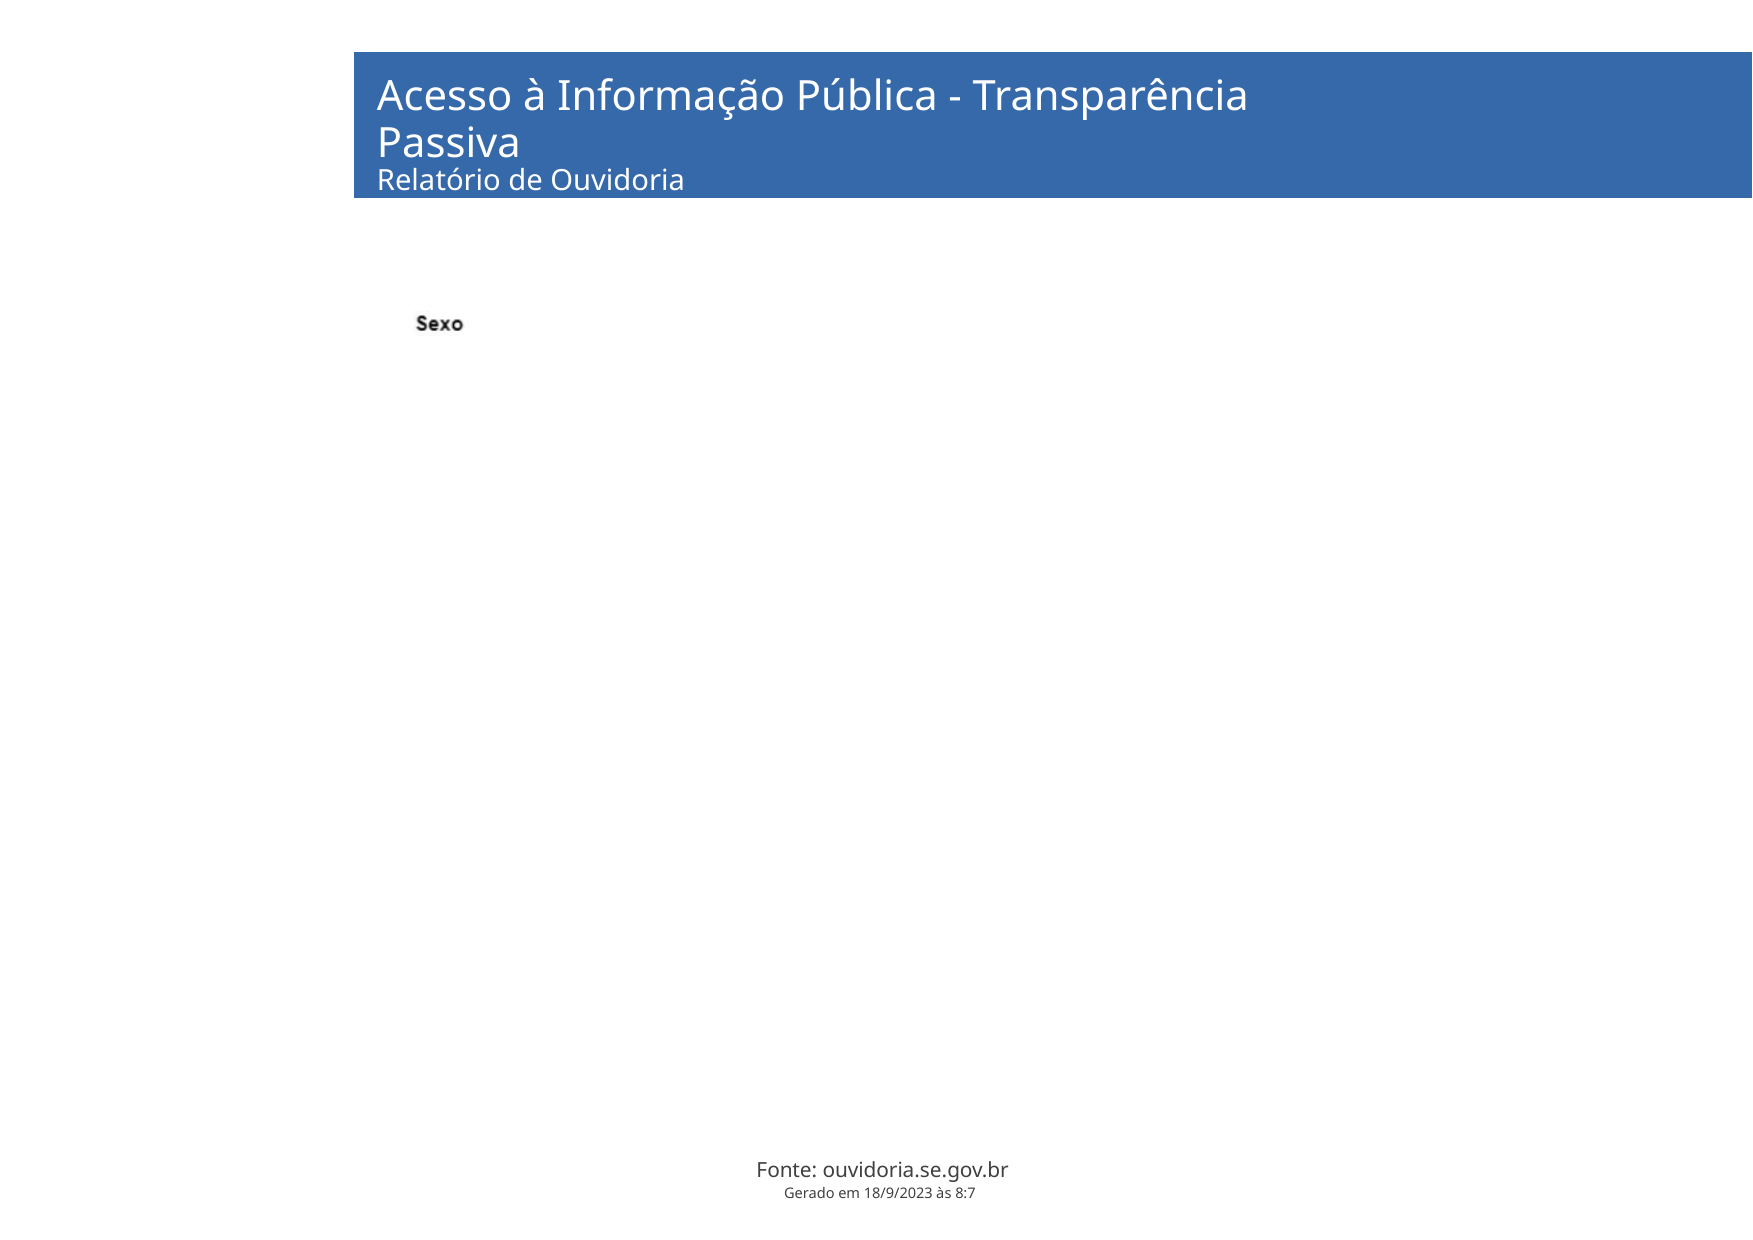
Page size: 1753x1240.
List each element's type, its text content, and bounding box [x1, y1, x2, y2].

text_box [354, 52, 1752, 198]
text_box Fonte: ouvidoria.se.gov.br [756, 1158, 1023, 1182]
text_box [155, 211, 1599, 1028]
text_box Acesso à Informação Pública - Transparência Passiva Relatório de Ouvidoria SETUR - Agosto a Agosto de 2023 [376, 72, 1403, 228]
text_box Gerado em 18/9/2023 às 8:7 [784, 1184, 995, 1202]
